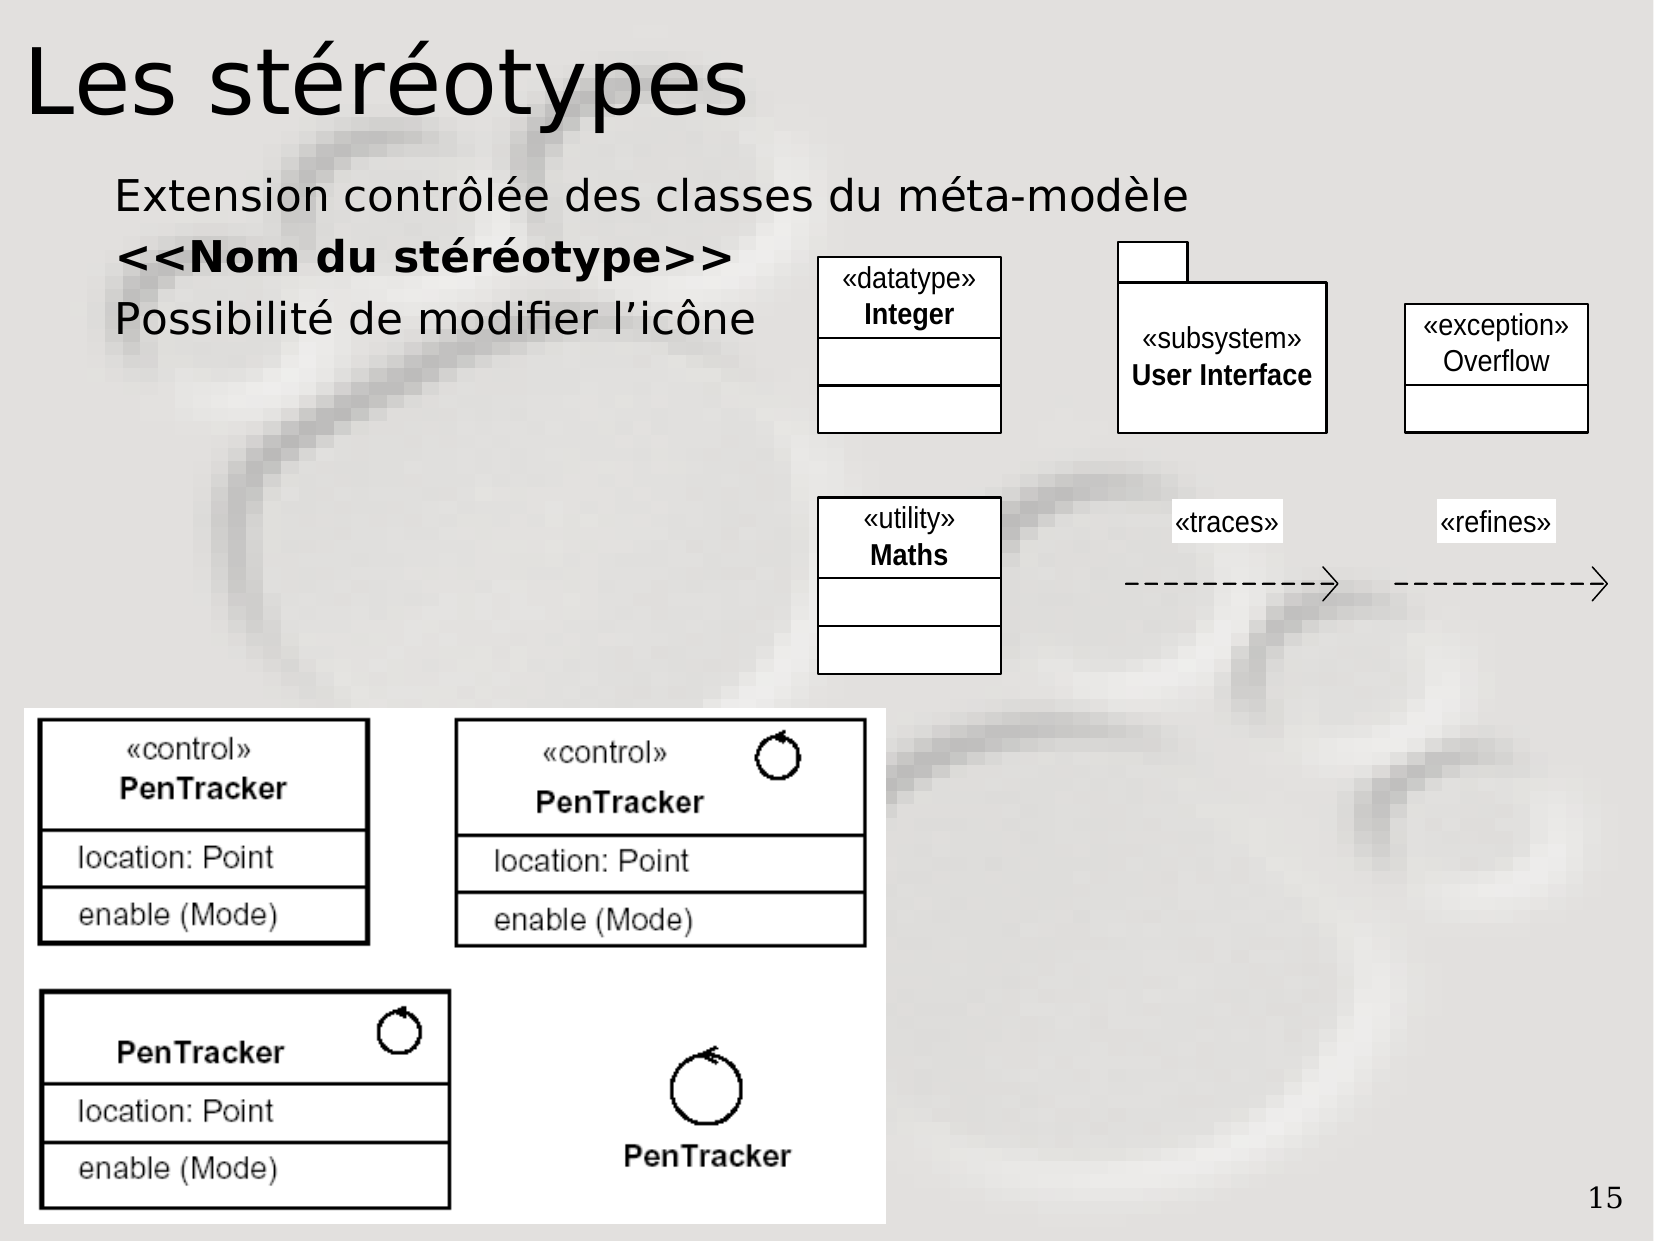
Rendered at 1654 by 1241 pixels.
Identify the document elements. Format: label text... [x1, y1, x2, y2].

title Les stéréotypes [8, 21, 1538, 144]
list Extension contrôlée des classes du méta-modèle <<Nom du stéréotype>> Possibilité de modifier l’icône [82, 163, 1613, 1059]
chart [813, 236, 1613, 680]
picture [0, 0, 1654, 1241]
